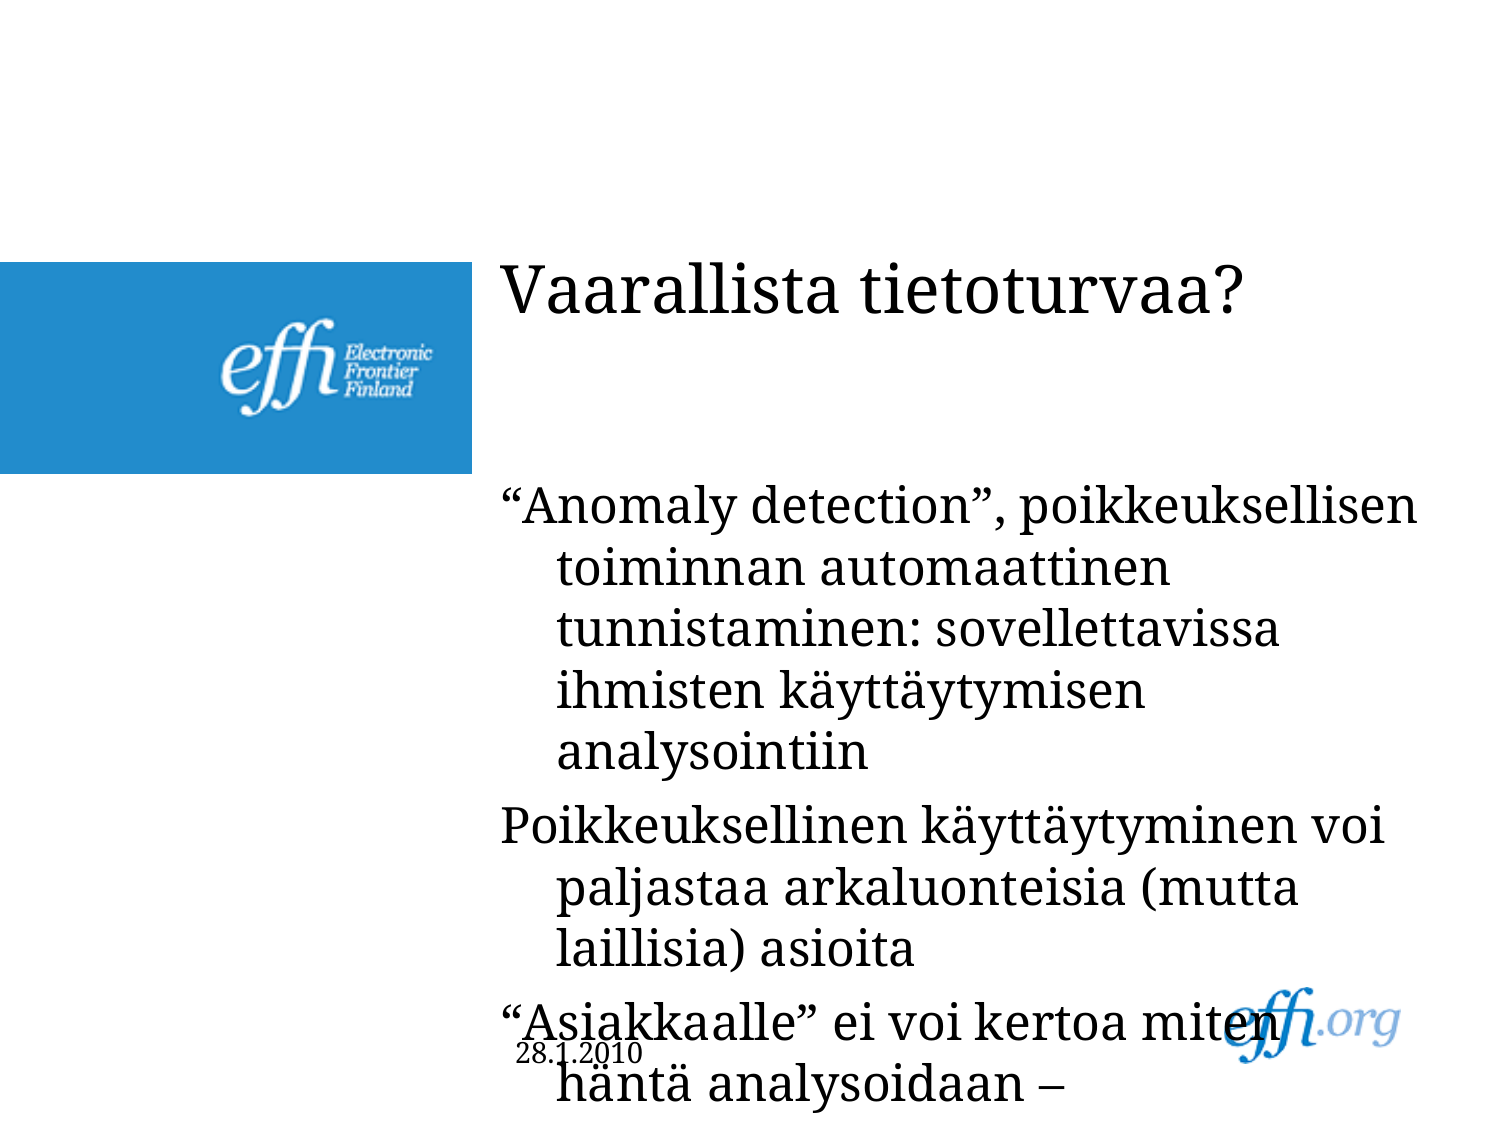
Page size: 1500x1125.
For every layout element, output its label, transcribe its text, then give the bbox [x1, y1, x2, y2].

picture [0, 262, 472, 474]
title Vaarallista tietoturvaa? [499, 199, 1425, 376]
list “Anomaly detection”, poikkeuksellisen toiminnan automaattinen tunnistaminen: sovellettavissa ihmisten käyttäytymisen analysointiin Poikkeuksellinen käyttäytyminen voi paljastaa arkaluonteisia (mutta laillisia) asioita “Asiakkaalle” ei voi kertoa miten häntä analysoidaan – tietoturvasyistä... [499, 474, 1425, 1076]
